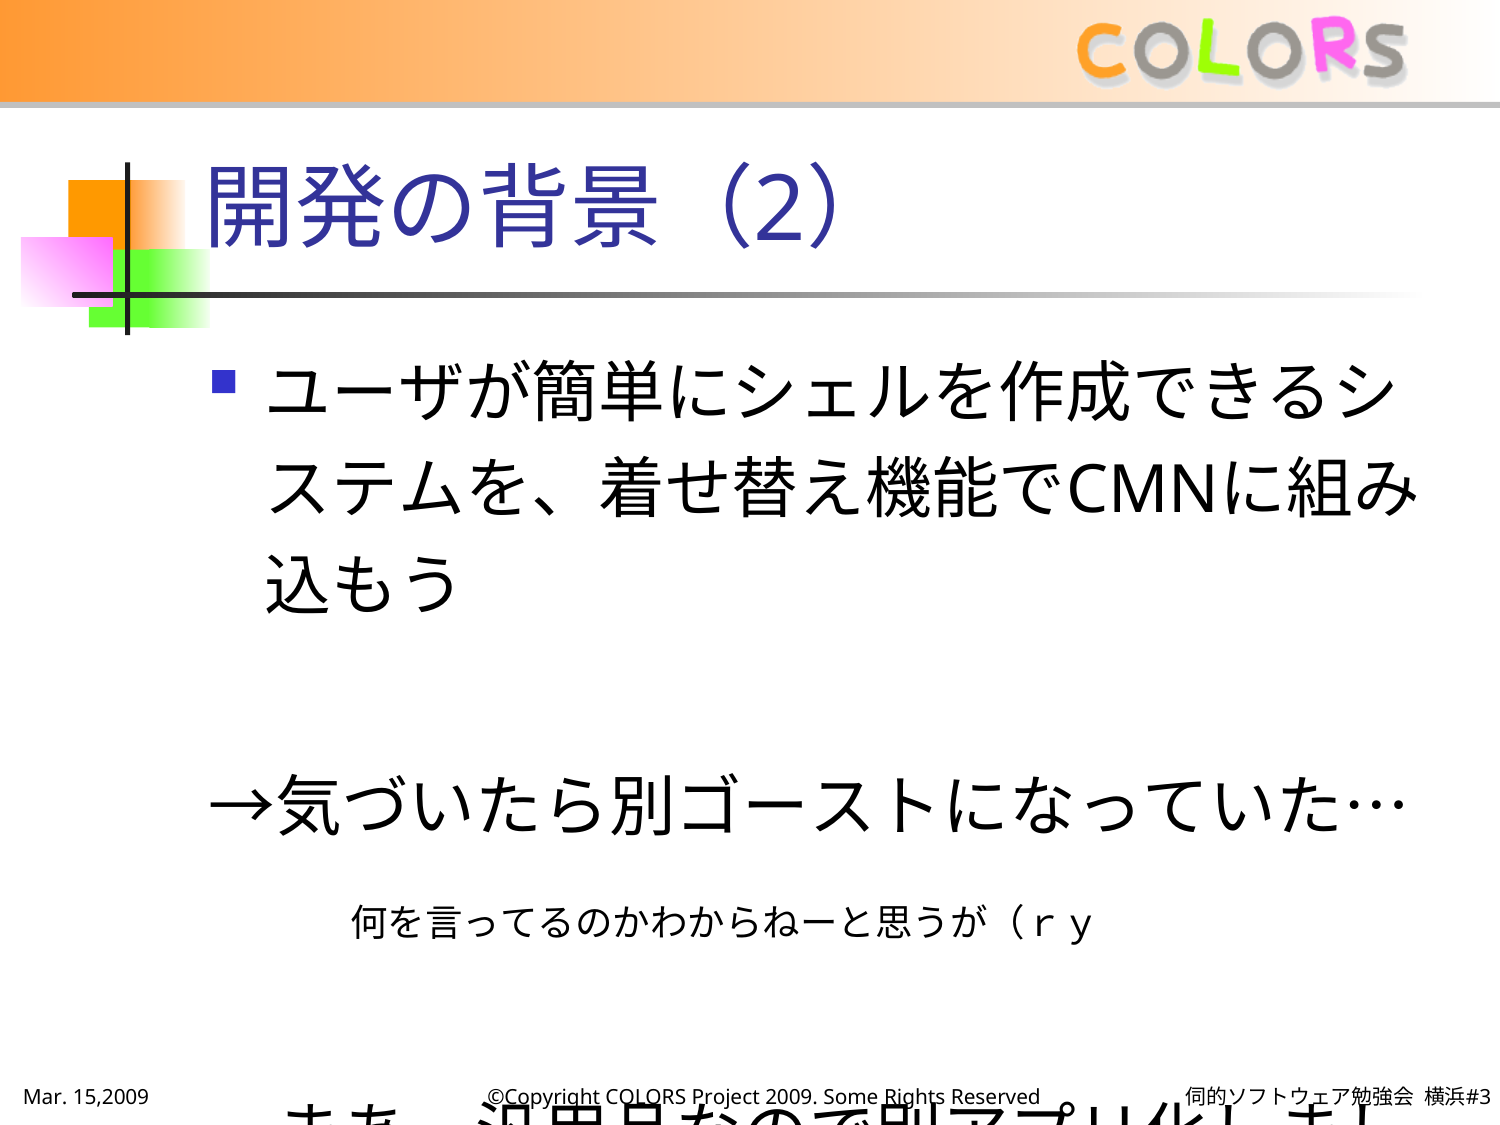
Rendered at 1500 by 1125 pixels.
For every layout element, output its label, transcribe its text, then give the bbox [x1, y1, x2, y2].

list ユーザが簡単にシェルを作成できるシステムを、着せ替え機能でCMNに組み込もう →気づいたら別ゴーストになっていた… 何を言ってるのかわからねーと思うが（ｒｙ …まあ、汎用品なので別アプリ化しました。 [193, 331, 1469, 1007]
title 開発の背景（2） [188, 35, 1468, 276]
